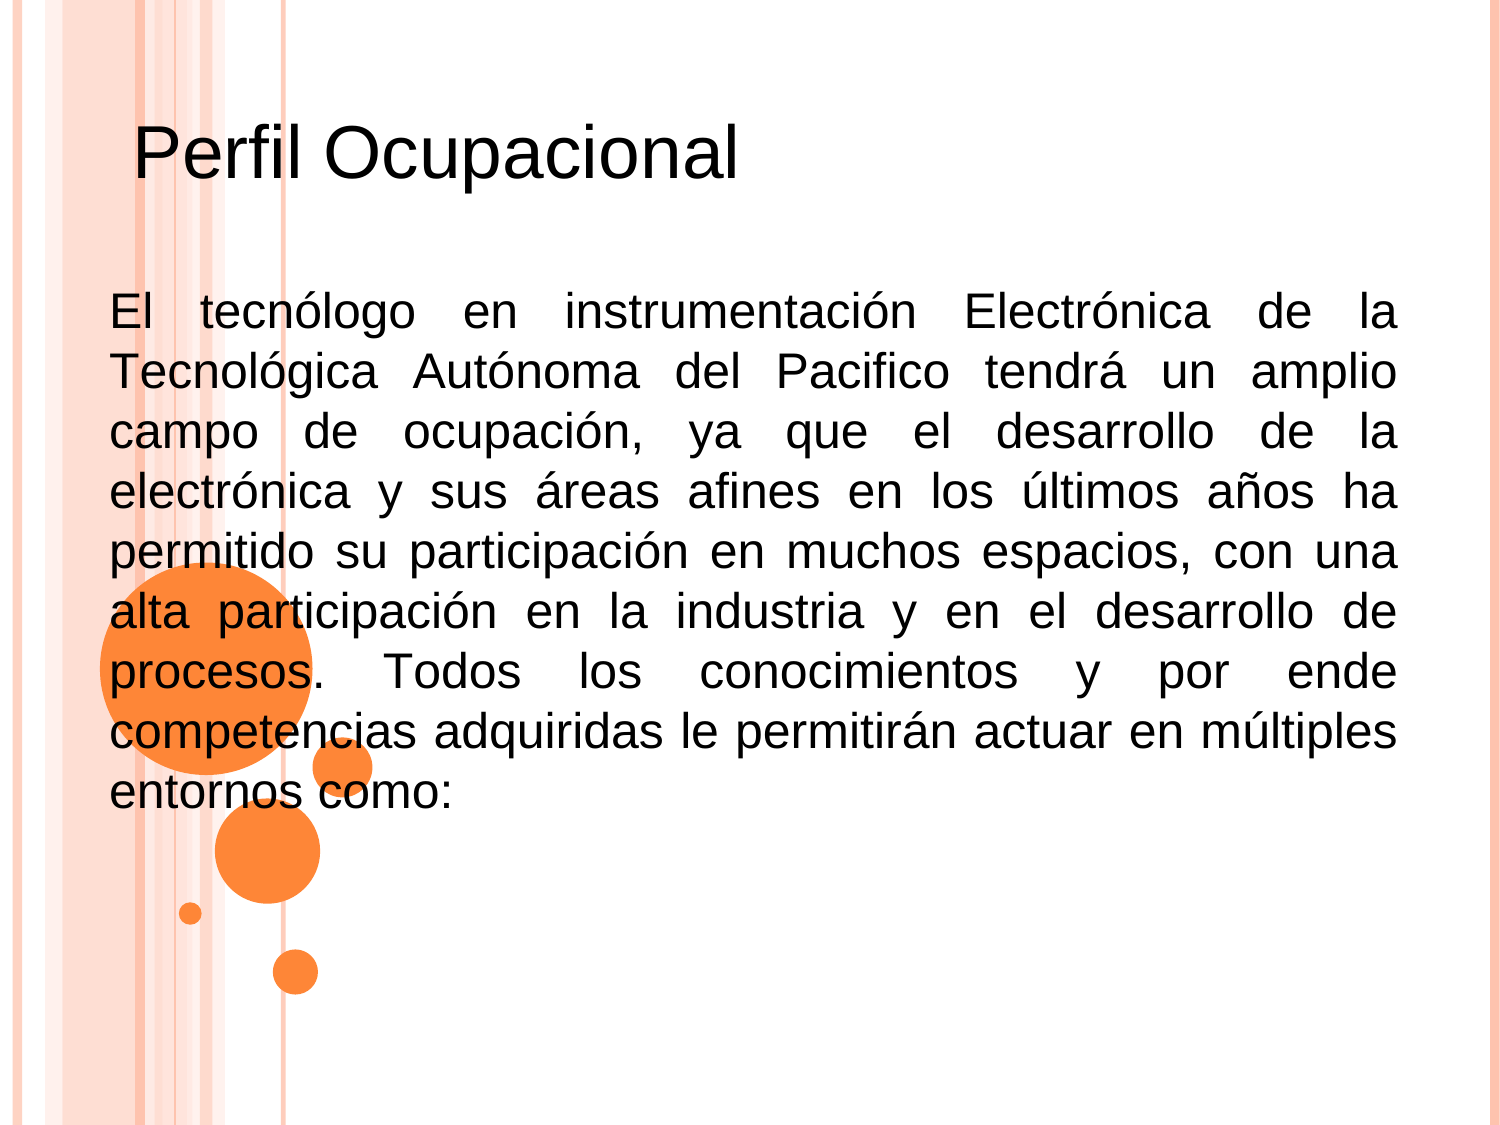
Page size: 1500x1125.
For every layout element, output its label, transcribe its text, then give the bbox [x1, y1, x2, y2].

text_box Perfil Ocupacional [117, 95, 756, 201]
text_box El tecnólogo en instrumentación Electrónica de la Tecnológica Autónoma del Pacifico tendrá un amplio campo de ocupación, ya que el desarrollo de la electrónica y sus áreas afines en los últimos años ha permitido su participación en muchos espacios, con una alta participación en la industria y en el desarrollo de procesos. Todos los conocimientos y por ende competencias adquiridas le permitirán actuar en múltiples entornos como: [94, 271, 1418, 1004]
